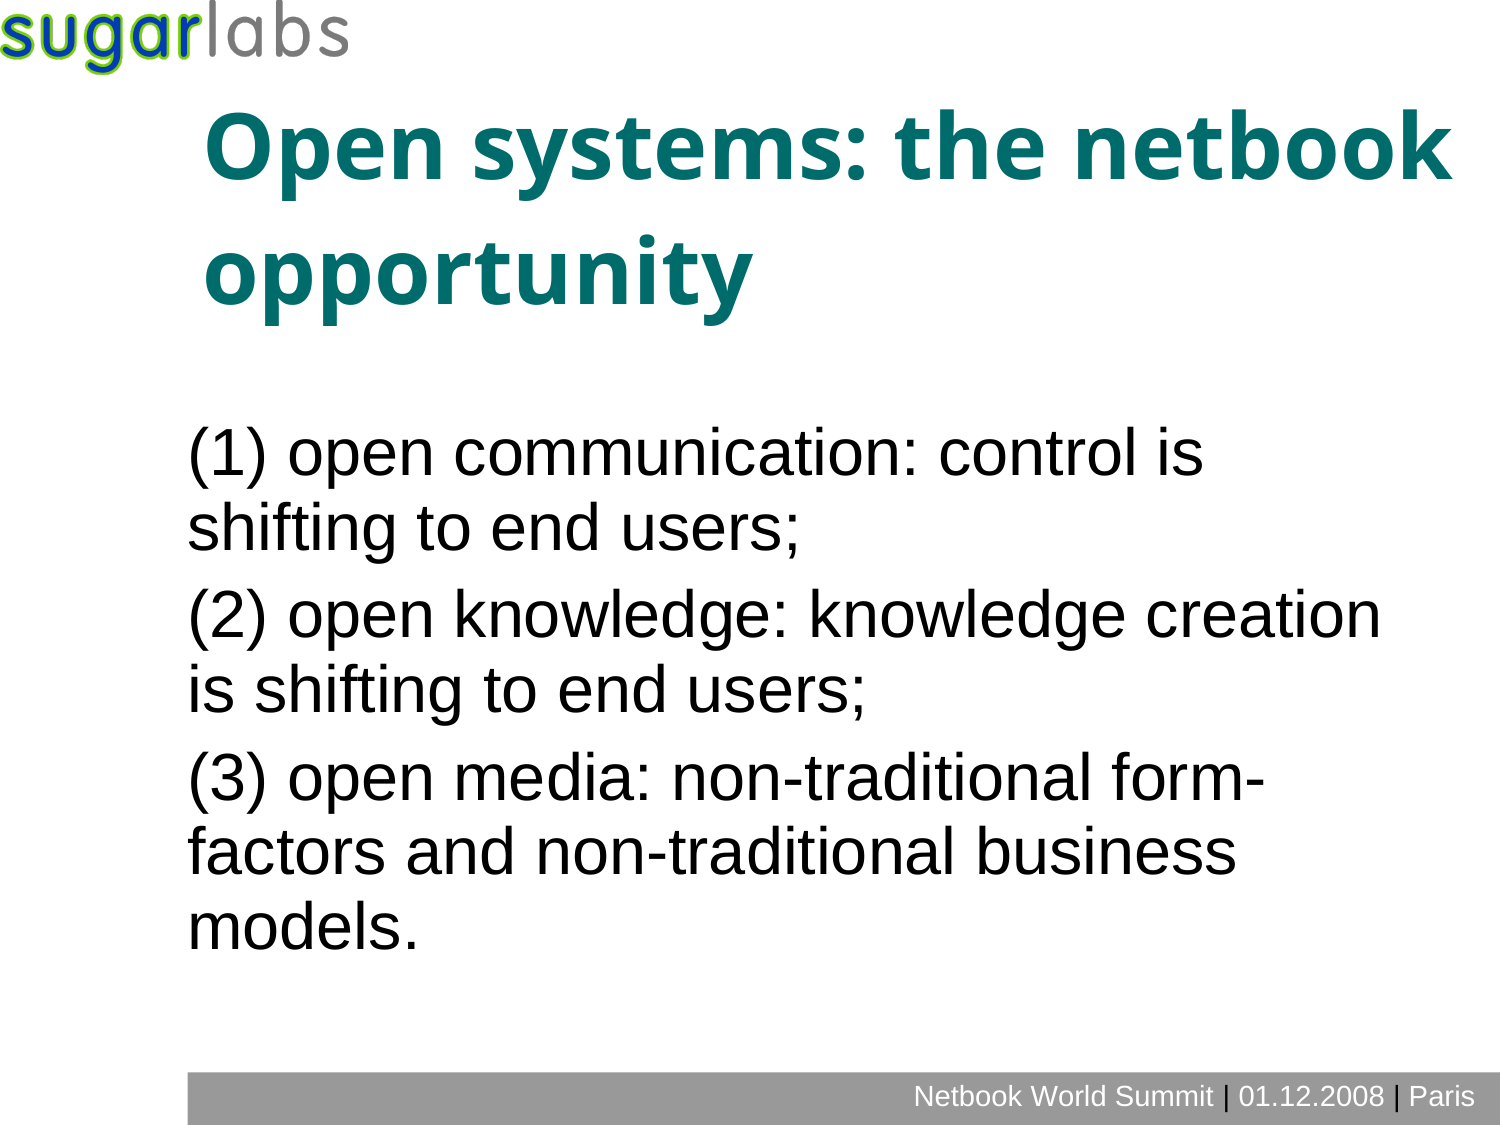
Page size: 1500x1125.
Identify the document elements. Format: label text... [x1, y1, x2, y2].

picture [0, 0, 348, 75]
subtitle (1) open communication: control is shifting to end users; (2) open knowledge: knowledge creation is shifting to end users; (3) open media: non-traditional form-factors and non-traditional business models. [187, 337, 1425, 1042]
title Open systems: the netbook opportunity [187, 67, 1500, 346]
